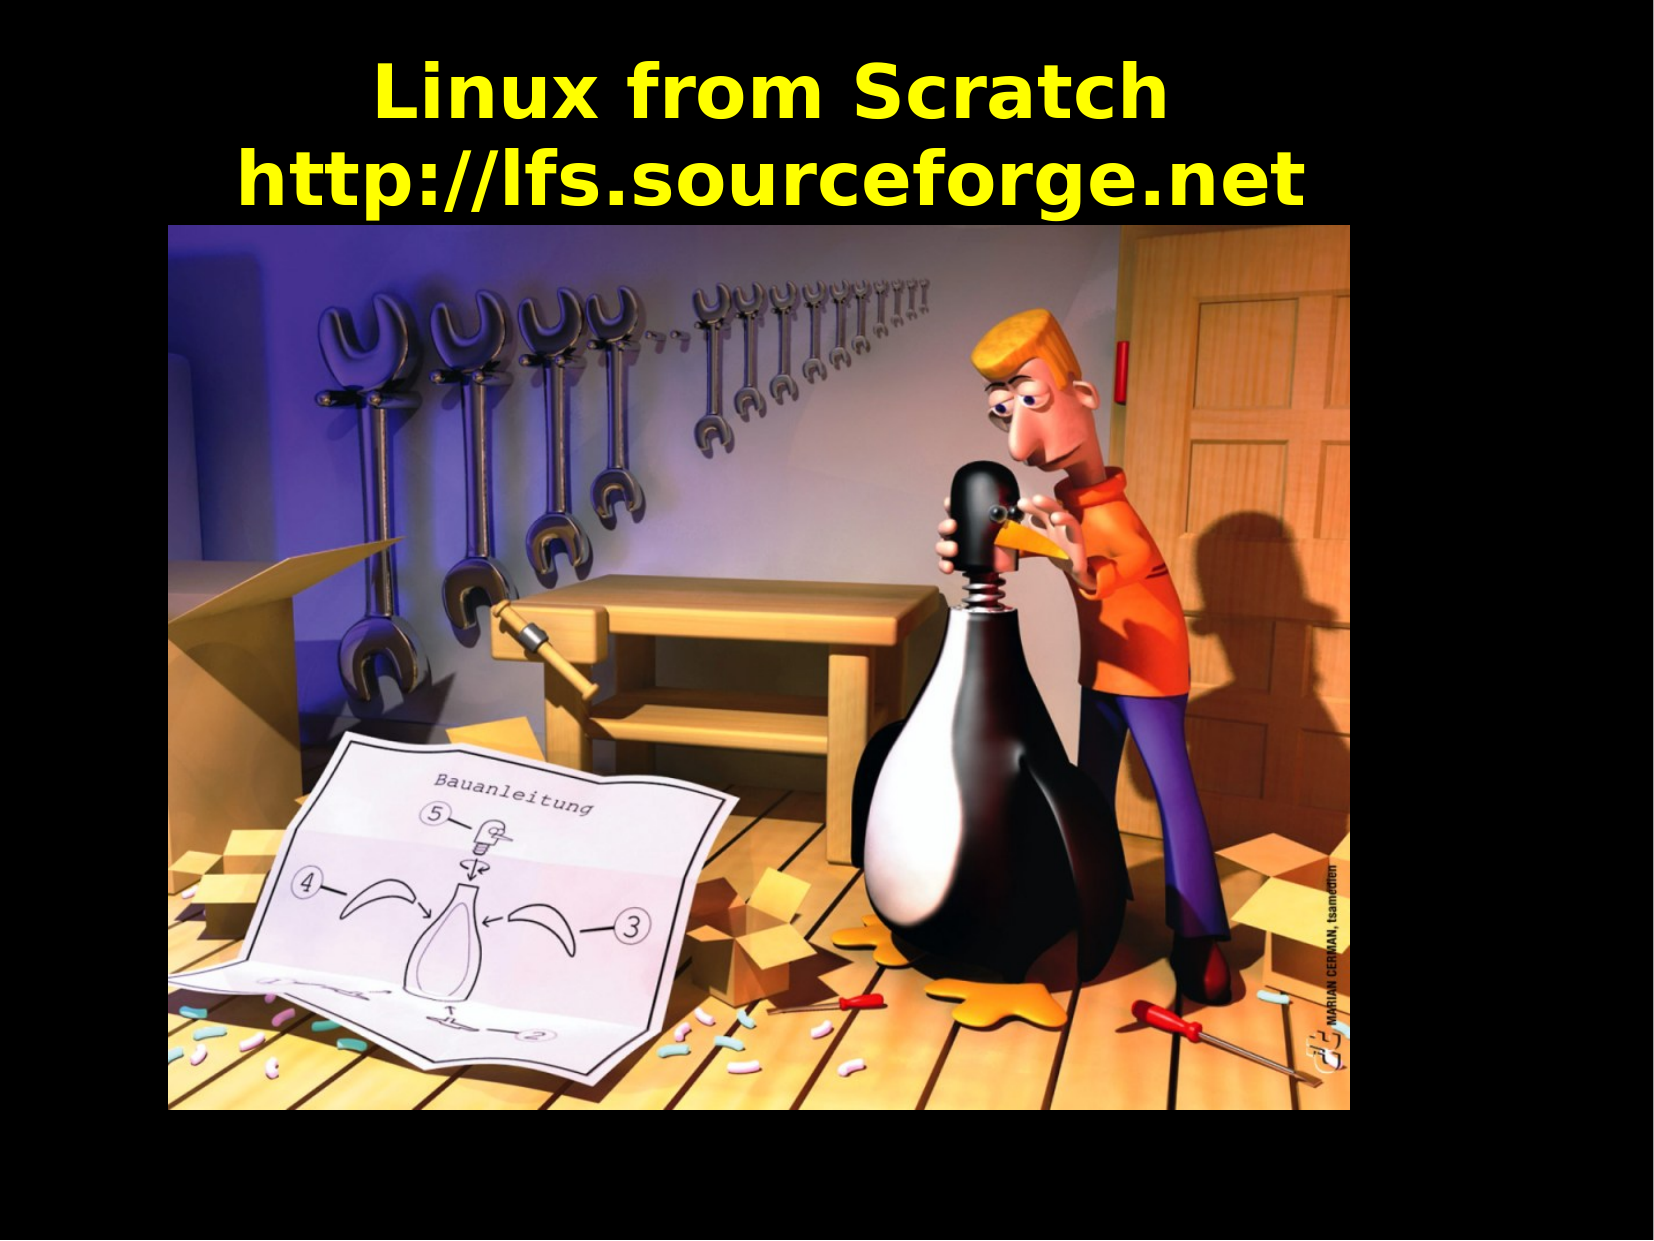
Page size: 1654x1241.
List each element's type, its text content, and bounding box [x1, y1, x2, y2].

picture [168, 225, 1350, 1110]
text_box Linux from Scratch http://lfs.sourceforge.net [235, 48, 1308, 224]
